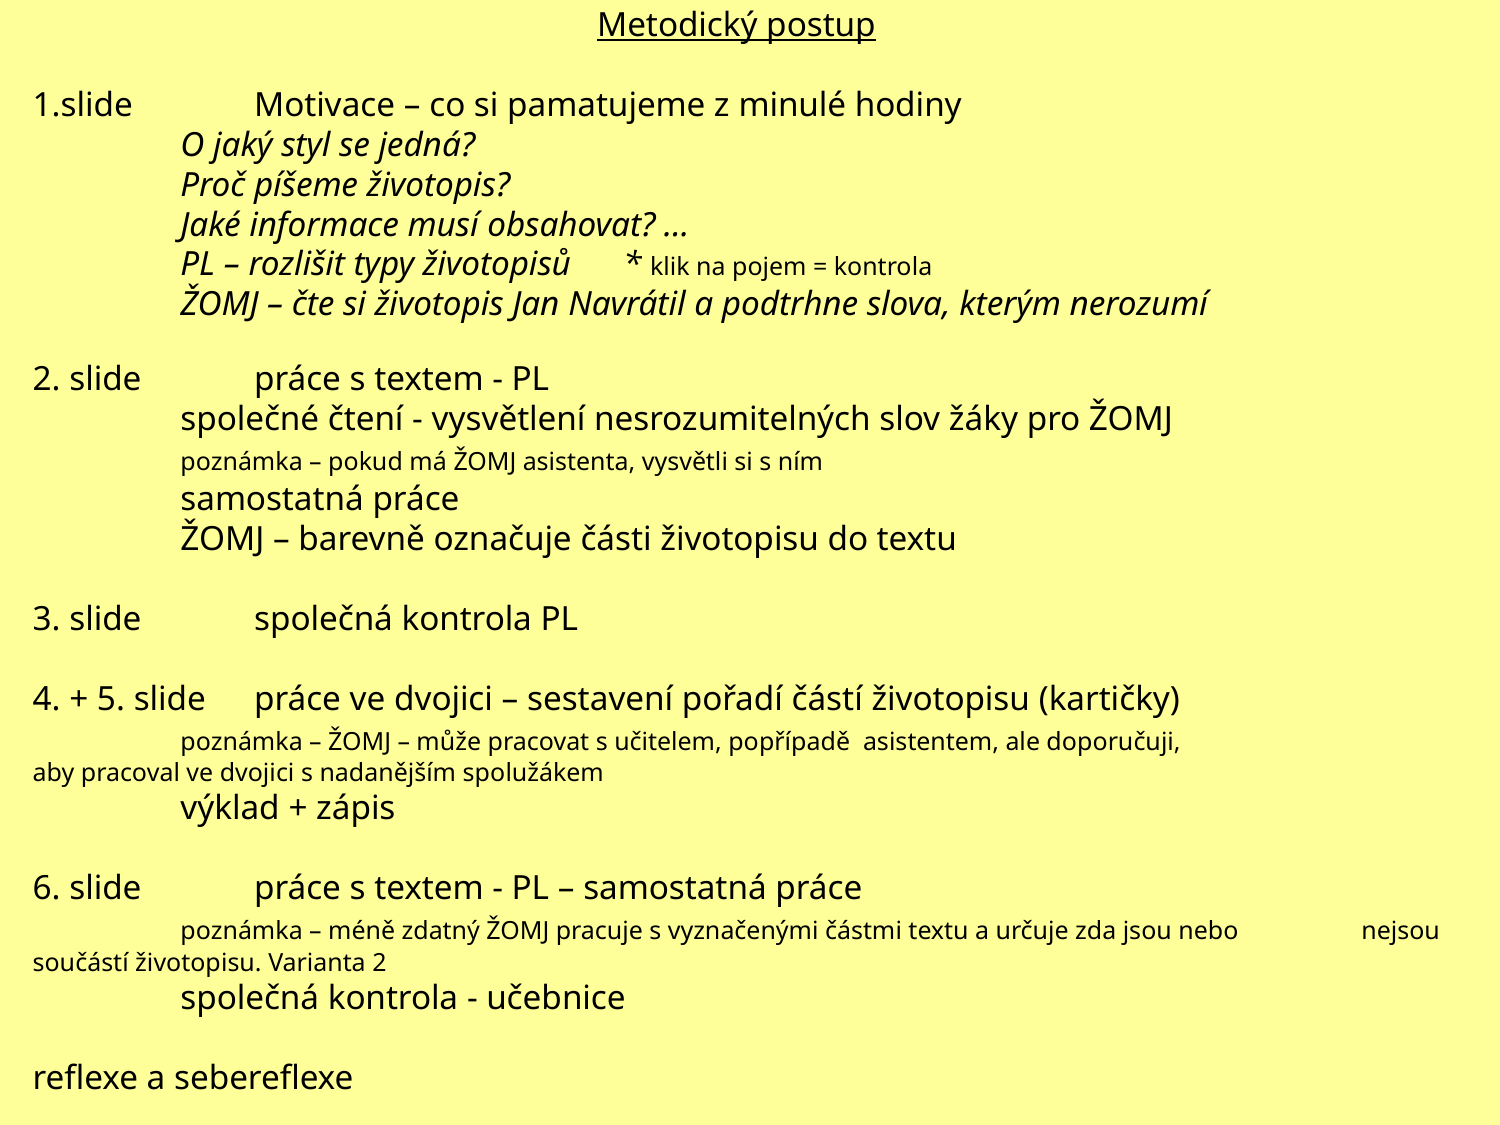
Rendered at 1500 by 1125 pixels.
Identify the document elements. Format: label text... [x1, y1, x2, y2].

text_box Metodický postup 1.slide Motivace – co si pamatujeme z minulé hodiny O jaký styl se jedná? Proč píšeme životopis? Jaké informace musí obsahovat? … PL – rozlišit typy životopisů * klik na pojem = kontrola ŽOMJ – čte si životopis Jan Navrátil a podtrhne slova, kterým nerozumí 2. slide práce s textem - PL společné čtení - vysvětlení nesrozumitelných slov žáky pro ŽOMJ poznámka – pokud má ŽOMJ asistenta, vysvětli si s ním samostatná práce ŽOMJ – barevně označuje části životopisu do textu 3. slide společná kontrola PL 4. + 5. slide práce ve dvojici – sestavení pořadí částí životopisu (kartičky) poznámka – ŽOMJ – může pracovat s učitelem, popřípadě asistentem, ale doporučuji, aby pracoval ve dvojici s nadanějším spolužákem výklad + zápis 6. slide práce s textem - PL – samostatná práce poznámka – méně zdatný ŽOMJ pracuje s vyznačenými částmi textu a určuje zda jsou nebo nejsou součástí životopisu. Varianta 2 společná kontrola - učebnice reflexe a sebereflexe [17, 0, 1483, 1125]
